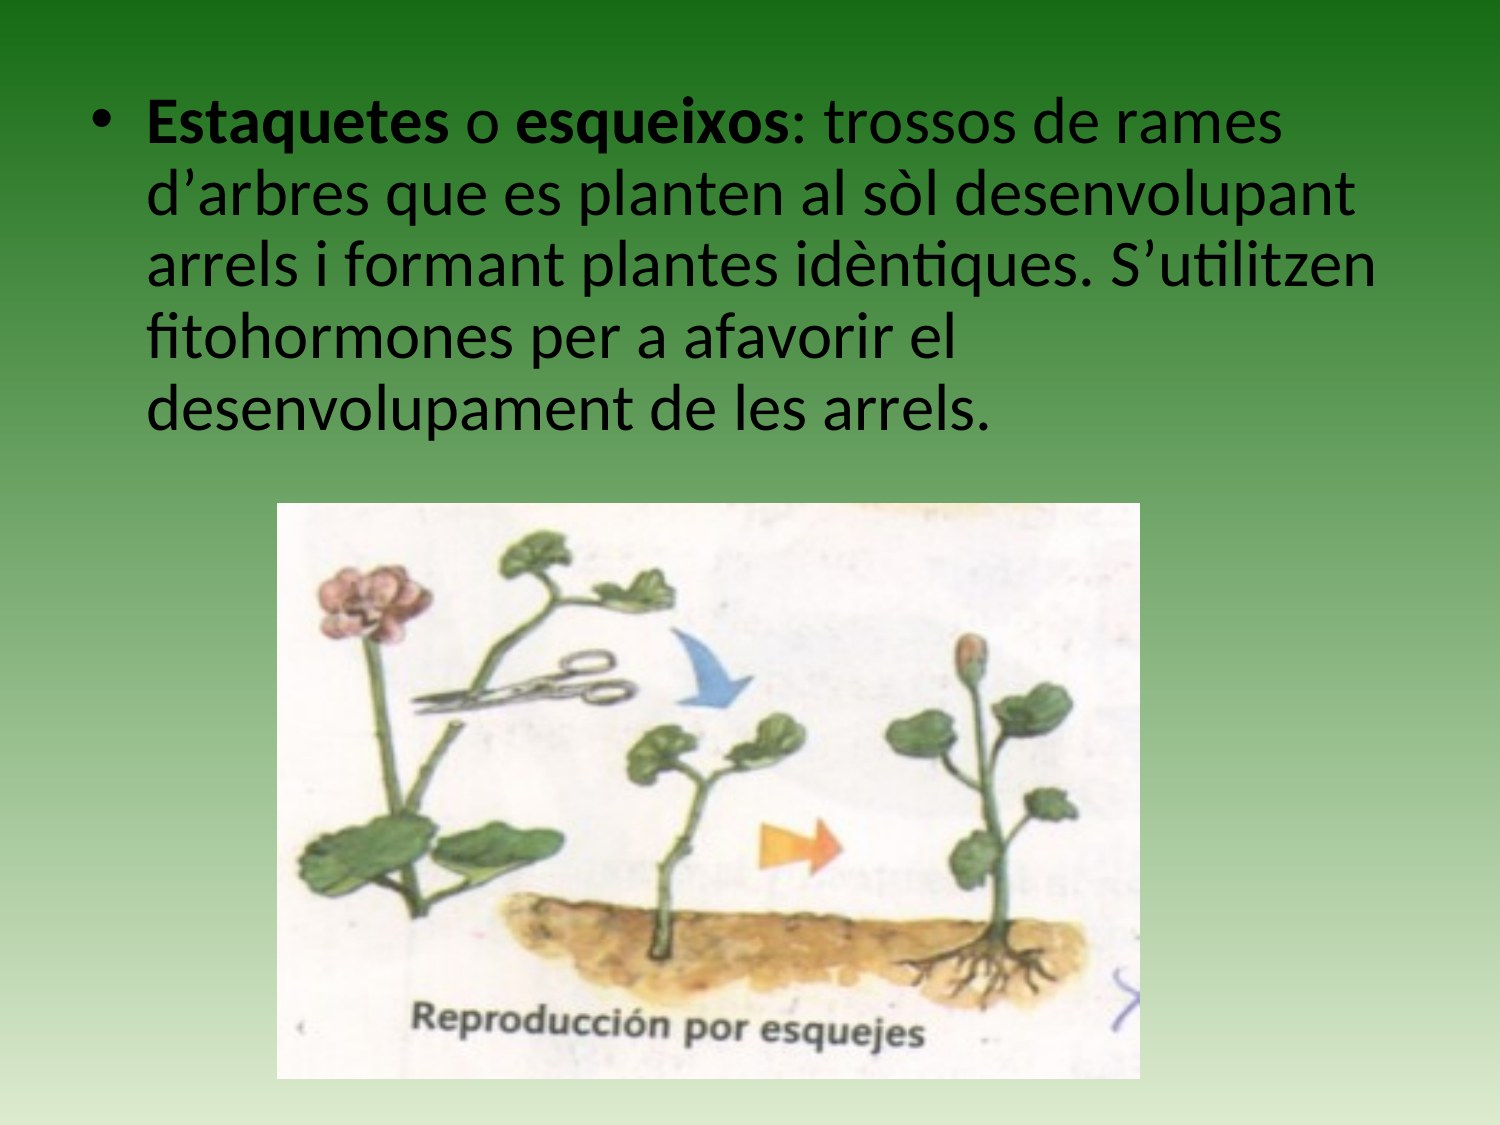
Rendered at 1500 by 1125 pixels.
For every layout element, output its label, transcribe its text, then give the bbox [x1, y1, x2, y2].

list Estaquetes o esqueixos: trossos de rames d’arbres que es planten al sòl desenvolupant arrels i formant plantes idèntiques. S’utilitzen fitohormones per a afavorir el desenvolupament de les arrels. [75, 78, 1426, 492]
picture [277, 503, 1140, 1079]
